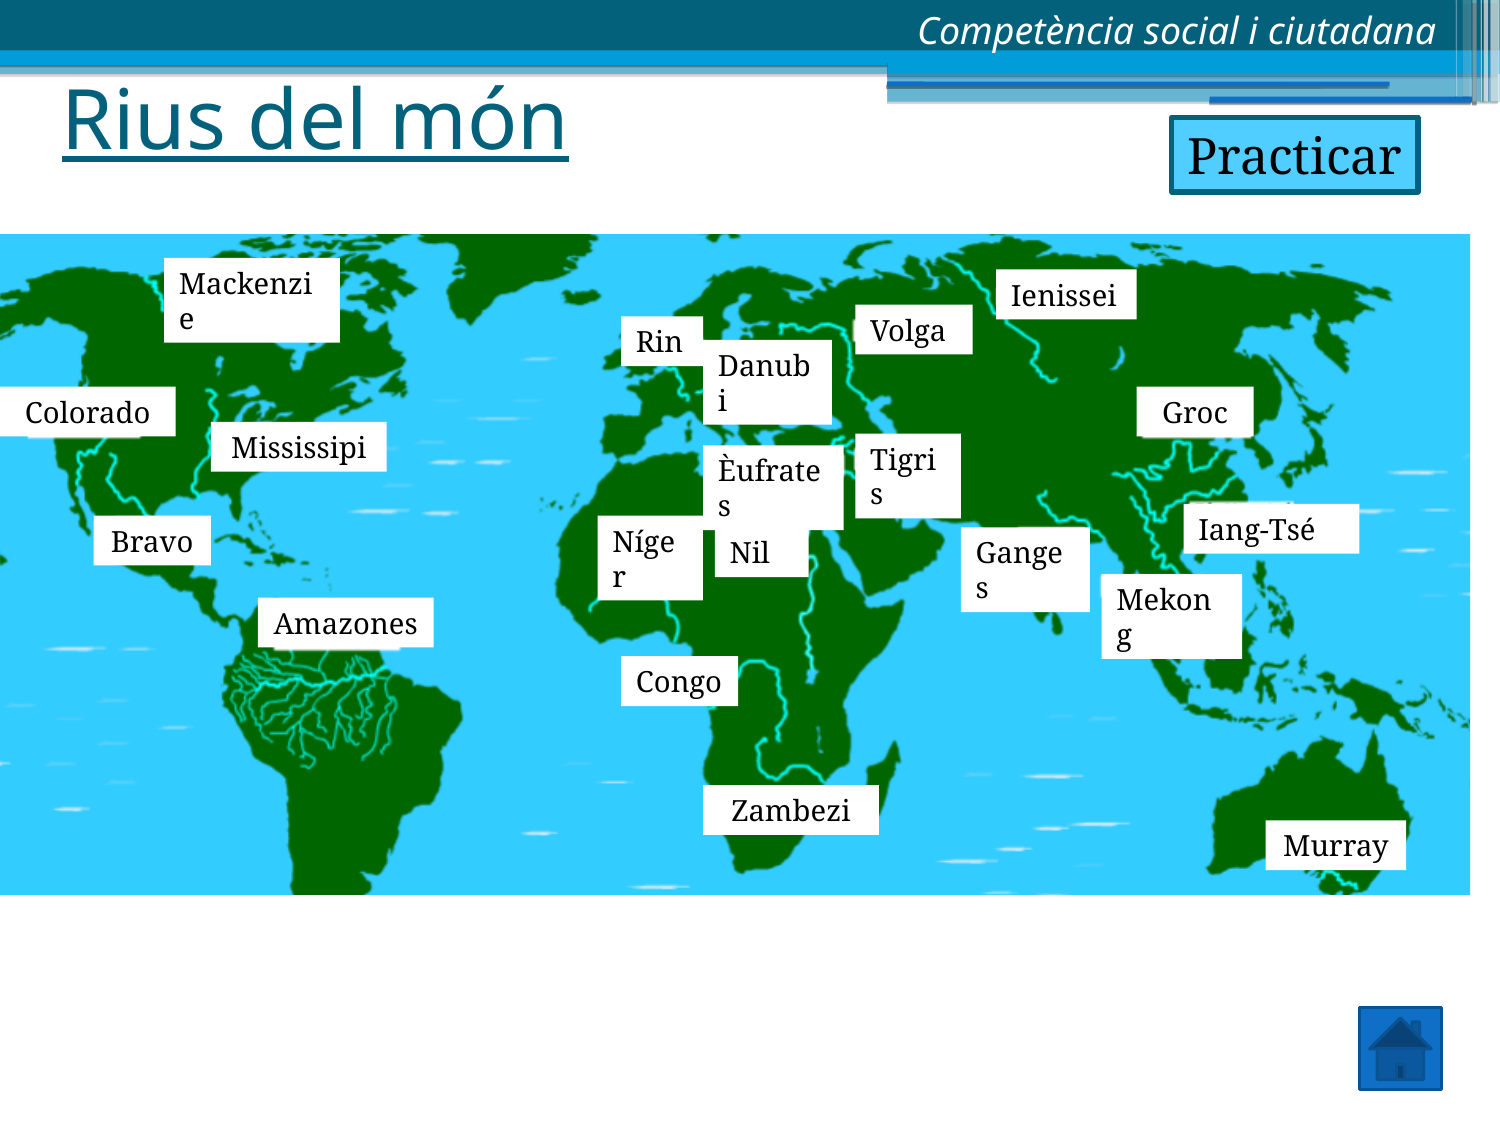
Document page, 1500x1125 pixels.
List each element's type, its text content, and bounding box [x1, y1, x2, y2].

text_box Níger [597, 515, 703, 601]
text_box Amazones [257, 597, 434, 648]
text_box Bravo [93, 515, 211, 566]
text_box Nil [714, 531, 809, 578]
text_box Iang-Tsé [1183, 503, 1360, 554]
text_box Zambezi [703, 785, 879, 835]
text_box [1359, 1007, 1442, 1090]
text_box Danubi [703, 339, 832, 425]
text_box Ganges [960, 527, 1090, 613]
text_box Mekong [1101, 574, 1243, 659]
text_box Rin [621, 316, 704, 367]
text_box Ienissei [996, 269, 1137, 320]
text_box Volga [855, 304, 973, 355]
text_box Rius del món [46, 58, 1397, 234]
text_box Mackenzie [164, 257, 340, 343]
text_box Mississipi [210, 421, 387, 472]
text_box Èufrates [703, 445, 844, 531]
text_box Practicar [1171, 117, 1418, 192]
text_box Groc [1136, 386, 1254, 437]
text_box Tigris [855, 433, 961, 519]
text_box Colorado [0, 386, 176, 437]
text_box Competència social i ciutadana [902, 0, 1465, 60]
text_box Congo [621, 656, 739, 707]
picture [0, 234, 1471, 895]
text_box Murray [1265, 820, 1407, 871]
